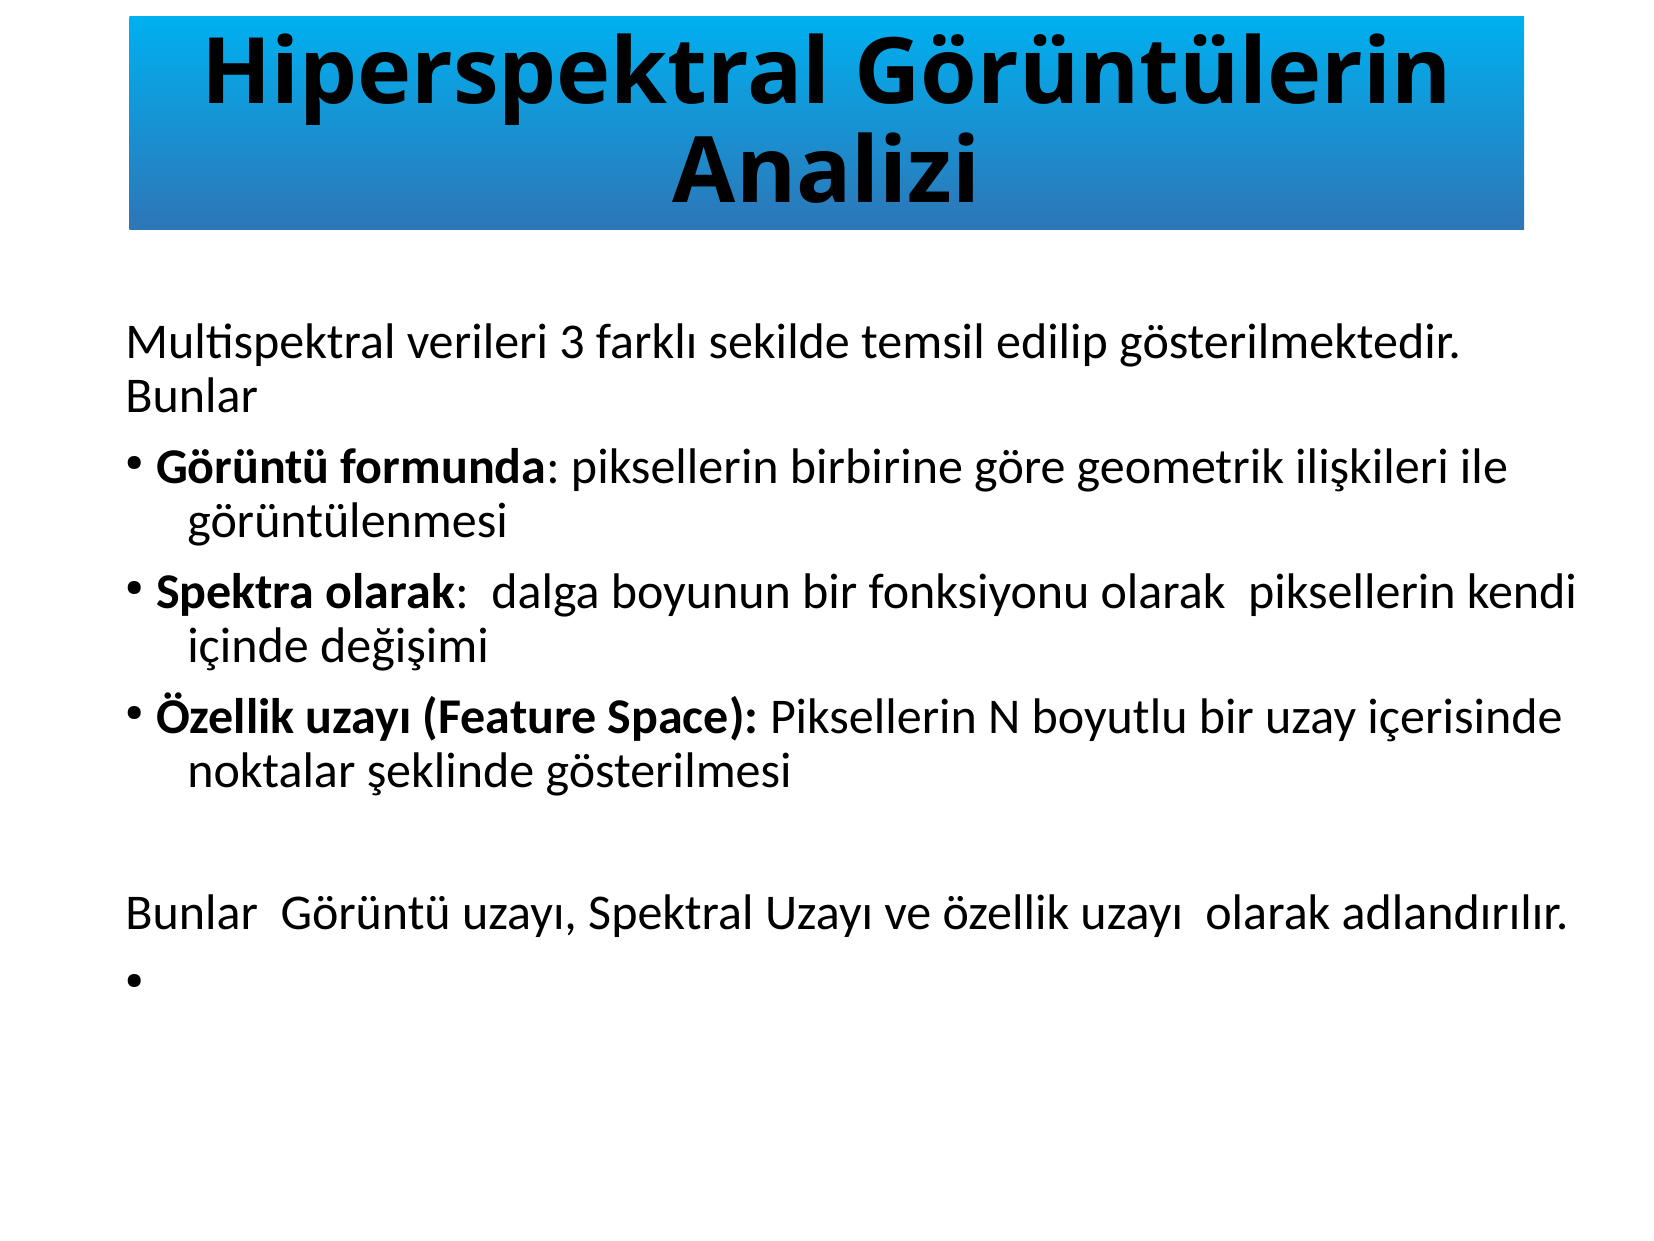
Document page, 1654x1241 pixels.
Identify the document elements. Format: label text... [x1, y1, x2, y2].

text_box Hiperspektral Görüntülerin Analizi [129, 65, 1525, 181]
list Multispektral verileri 3 farklı sekilde temsil edilip gösterilmektedir. Bunlar Görüntü formunda: piksellerin birbirine göre geometrik ilişkileri ile görüntülenmesi Spektra olarak: dalga boyunun bir fonksiyonu olarak piksellerin kendi içinde değişimi Özellik uzayı (Feature Space): Piksellerin N boyutlu bir uzay içerisinde noktalar şeklinde gösterilmesi Bunlar Görüntü uzayı, Spektral Uzayı ve özellik uzayı olarak adlandırılır. [110, 307, 1599, 1024]
